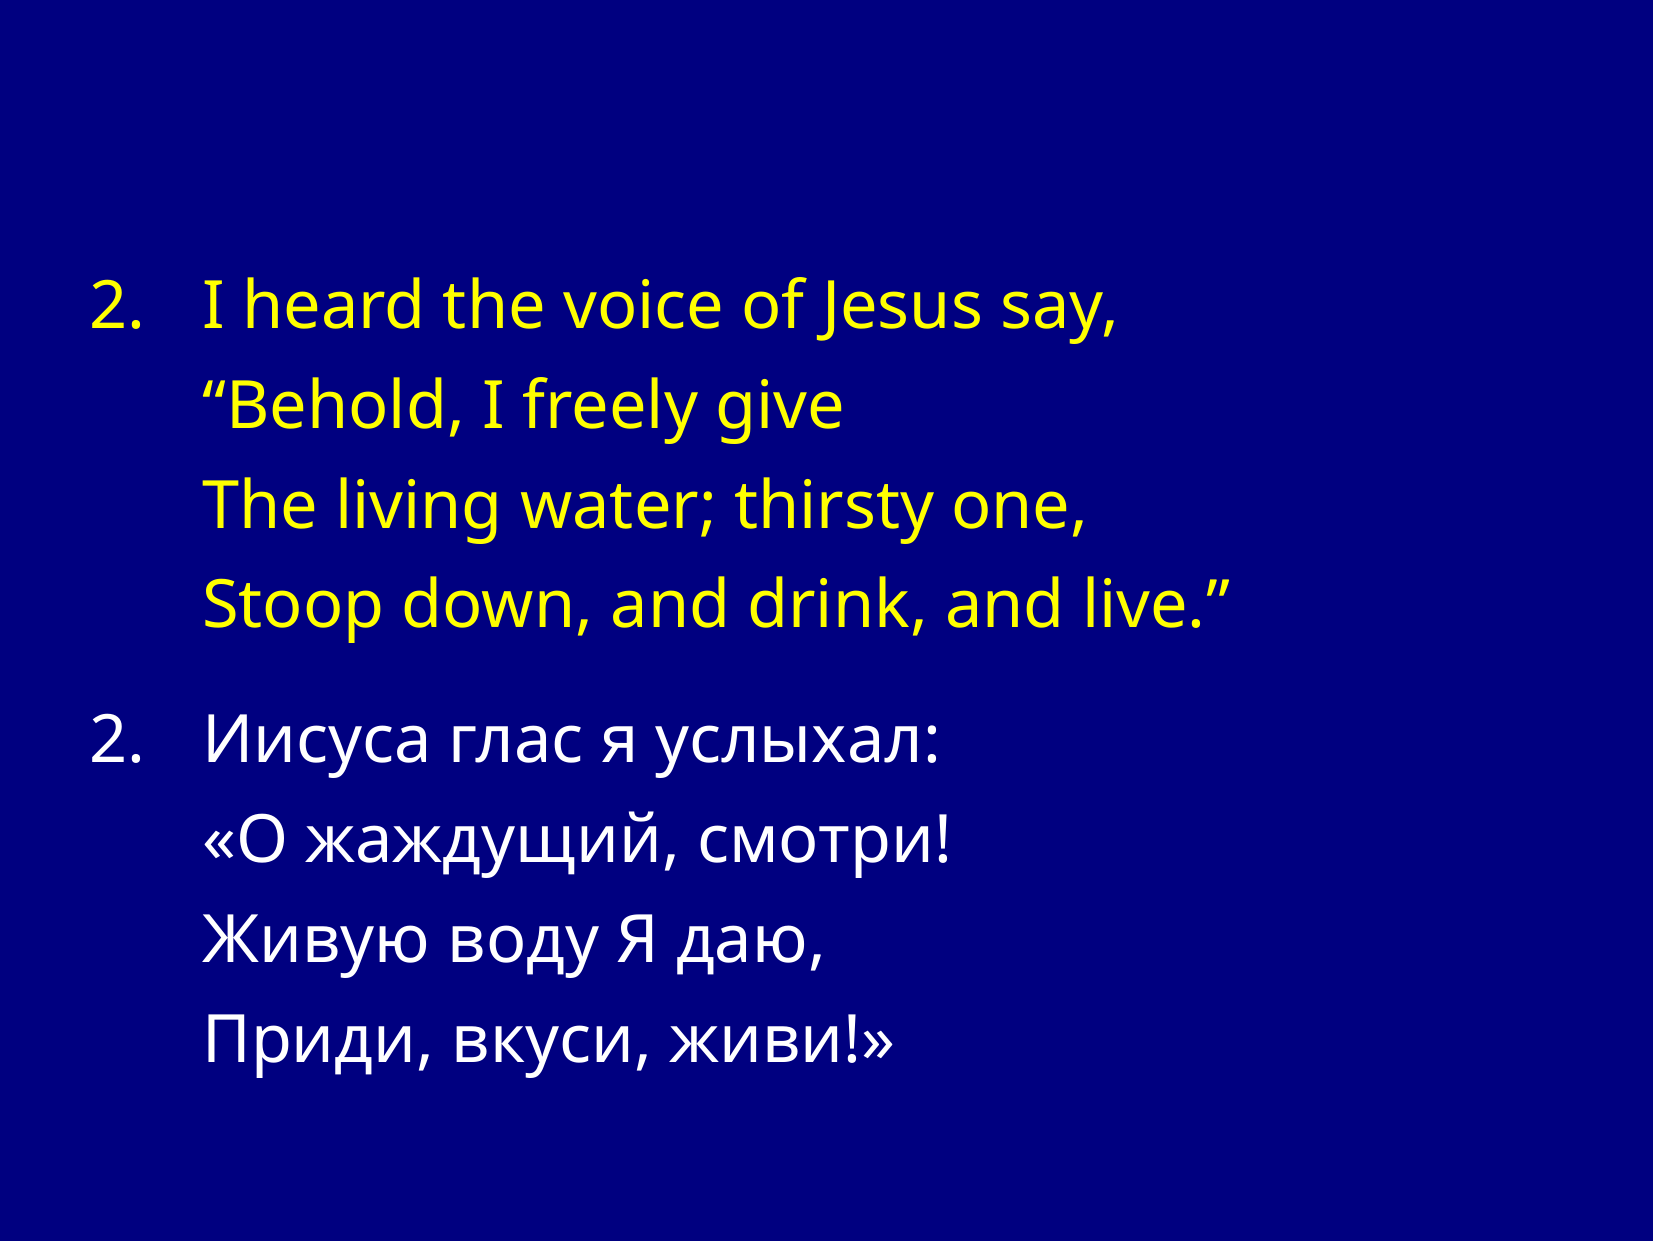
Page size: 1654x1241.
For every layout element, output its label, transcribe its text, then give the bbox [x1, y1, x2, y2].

text_box 2. Иисуса глас я услыхал: «О жаждущий, смотри! Живую воду Я даю, Приди, вкуси, живи!» [75, 675, 1576, 1163]
text_box 2. I heard the voice of Jesus say, “Behold, I freely give The living water; thirsty one, Stoop down, and drink, and live.” [75, 150, 1576, 638]
